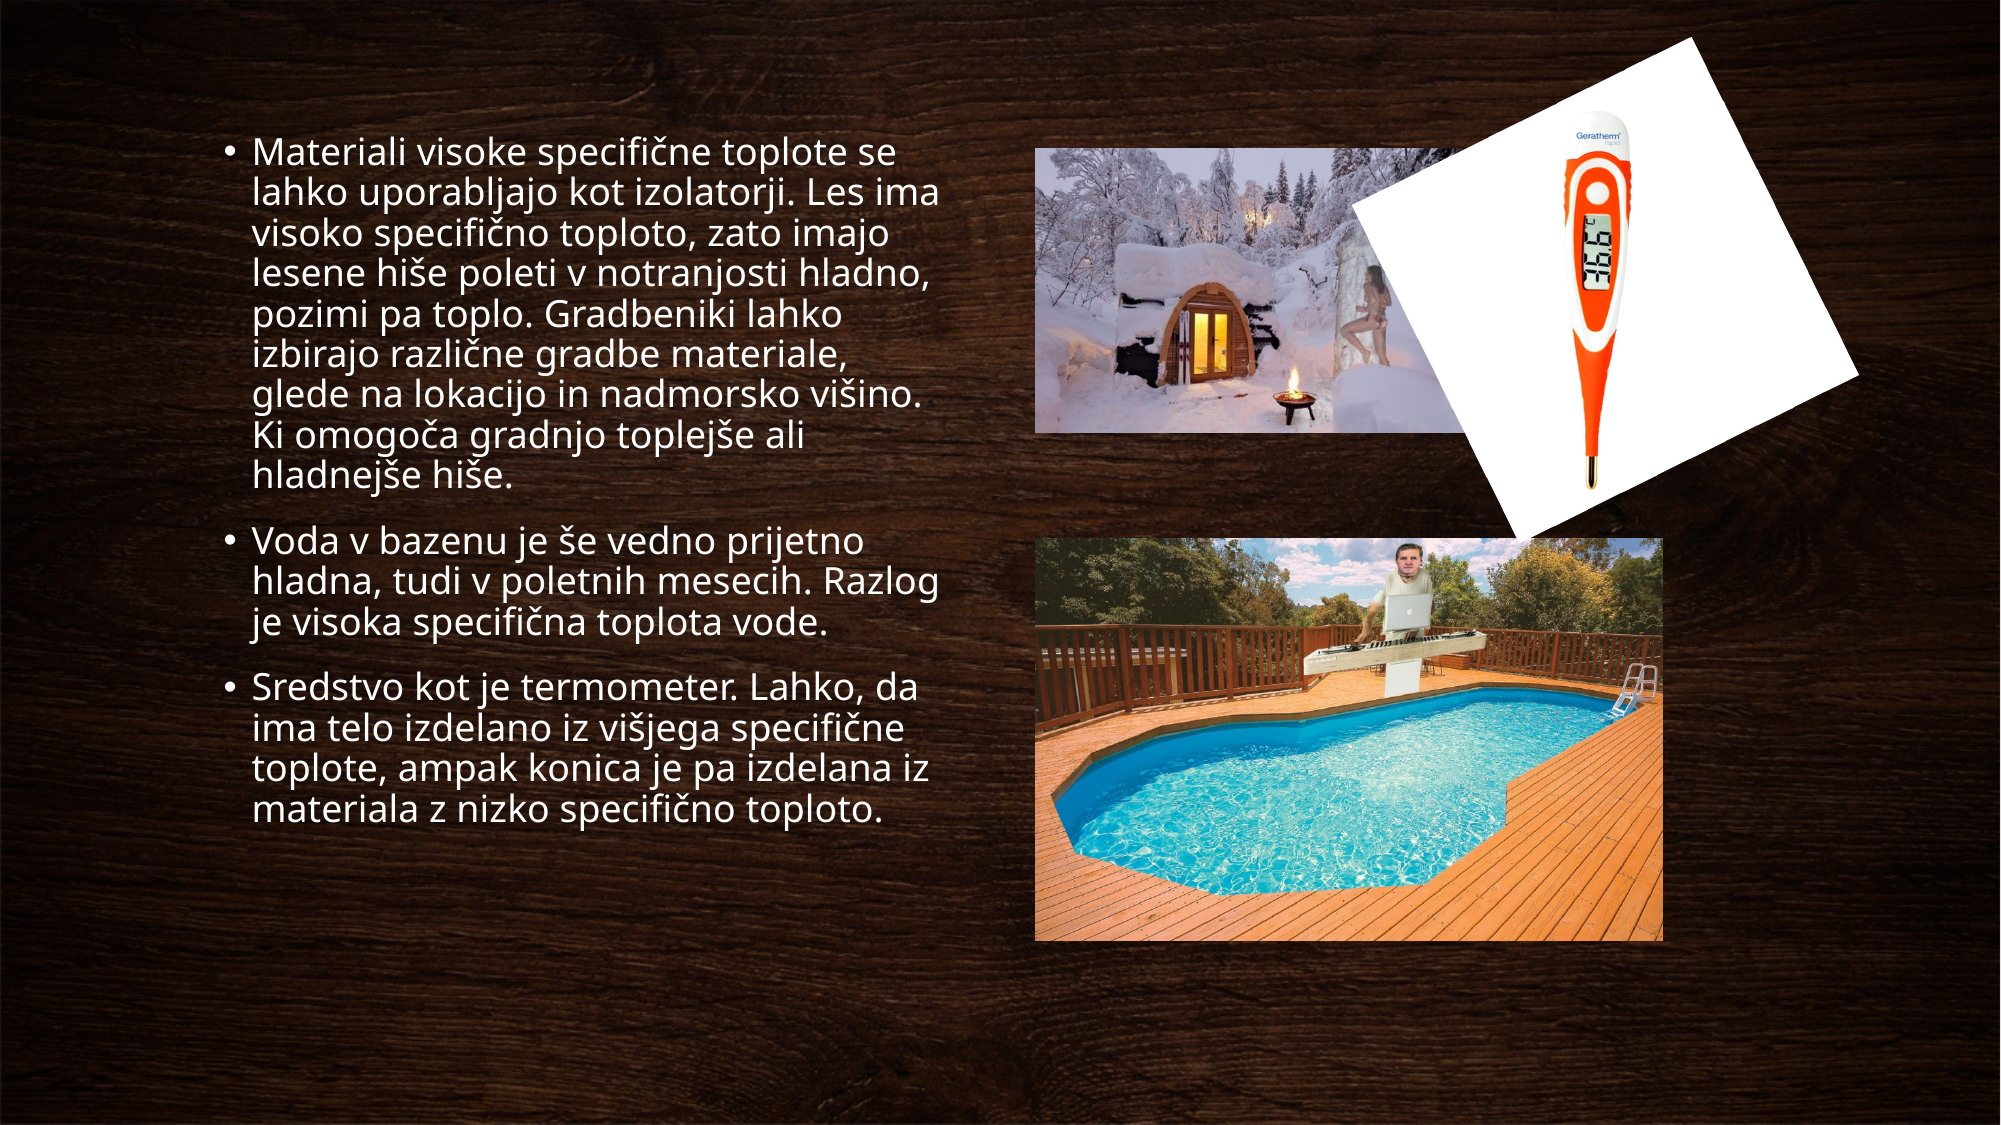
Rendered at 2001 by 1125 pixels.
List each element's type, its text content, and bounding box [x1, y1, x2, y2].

picture [0, 0, 2001, 1125]
list Materiali visoke specifične toplote se lahko uporabljajo kot izolatorji. Les ima visoko specifično toploto, zato imajo lesene hiše poleti v notranjosti hladno, pozimi pa toplo. Gradbeniki lahko izbirajo različne gradbe materiale, glede na lokacijo in nadmorsko višino. Ki omogoča gradnjo toplejše ali hladnejše hiše. Voda v bazenu je še vedno prijetno hladna, tudi v poletnih mesecih. Razlog je visoka specifična toplota vode. Sredstvo kot je termometer. Lahko, da ima telo izdelano iz višjega specifične toplote, ampak konica je pa izdelana iz materiala z nizko specifično toploto. [208, 125, 965, 1013]
